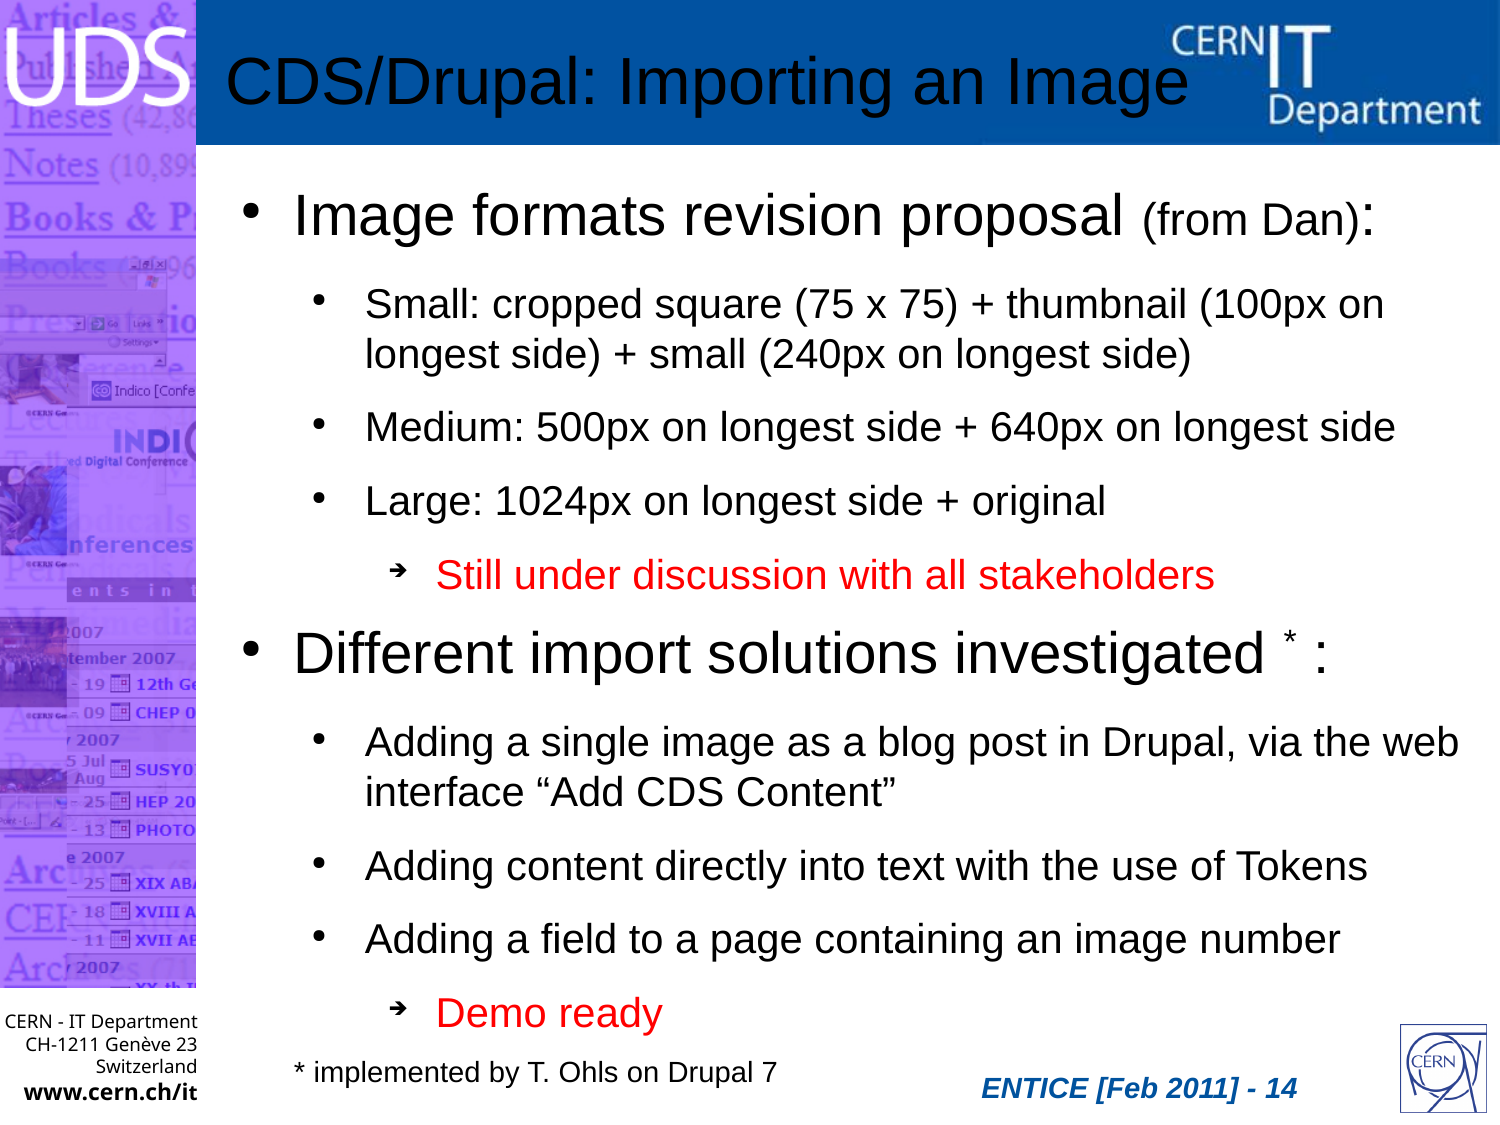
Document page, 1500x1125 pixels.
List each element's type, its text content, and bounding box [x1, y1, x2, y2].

picture [1461, 1024, 1487, 1113]
title CDS/Drupal: Importing an Image [225, 19, 1276, 143]
picture [0, 0, 1500, 988]
list Image formats revision proposal (from Dan): Small: cropped square (75 x 75) + thumbnail (100px on longest side) + small (240px on longest side) Medium: 500px on longest side + 640px on longest side Large: 1024px on longest side + original Still under discussion with all stakeholders Different import solutions investigated * : Adding a single image as a blog post in Drupal, via the web interface “Add CDS Content” Adding content directly into text with the use of Tokens Adding a field to a page containing an image number Demo ready * implemented by T. Ohls on Drupal 7 [222, 177, 1461, 1125]
